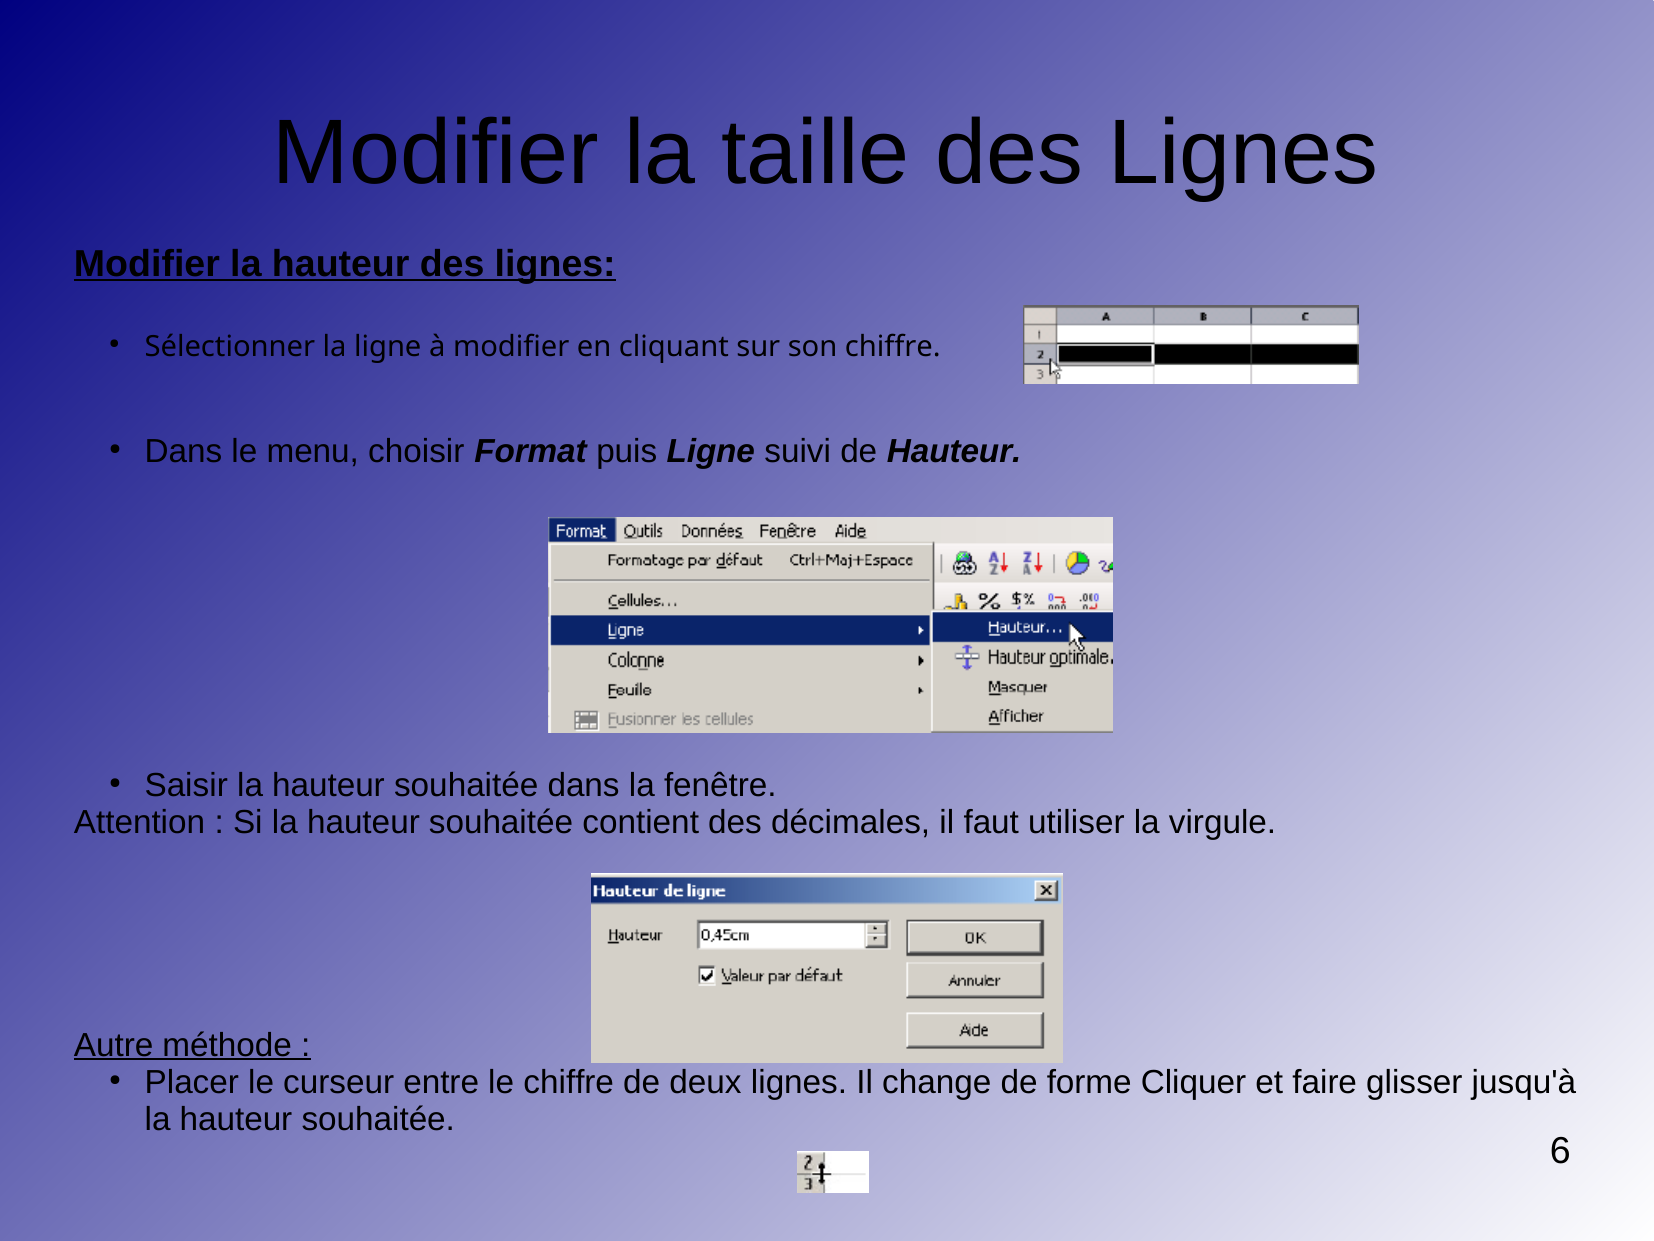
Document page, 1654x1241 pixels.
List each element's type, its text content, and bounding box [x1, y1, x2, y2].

picture [1023, 305, 1359, 384]
title Modifier la taille des Lignes [82, 56, 1571, 236]
picture [548, 517, 1113, 733]
text_box Modifier la hauteur des lignes: Sélectionner la ligne à modifier en cliquant sur son chiffre. Dans le menu, choisir Format puis Ligne suivi de Hauteur. Saisir la hauteur souhaitée dans la fenêtre. Attention : Si la hauteur souhaitée contient des décimales, il faut utiliser la virgule. Autre méthode : Placer le curseur entre le chiffre de deux lignes. Il change de forme Cliquer et faire glisser jusqu'à la hauteur souhaitée. [59, 236, 1595, 1211]
picture [797, 1151, 869, 1193]
picture [591, 873, 1063, 1063]
